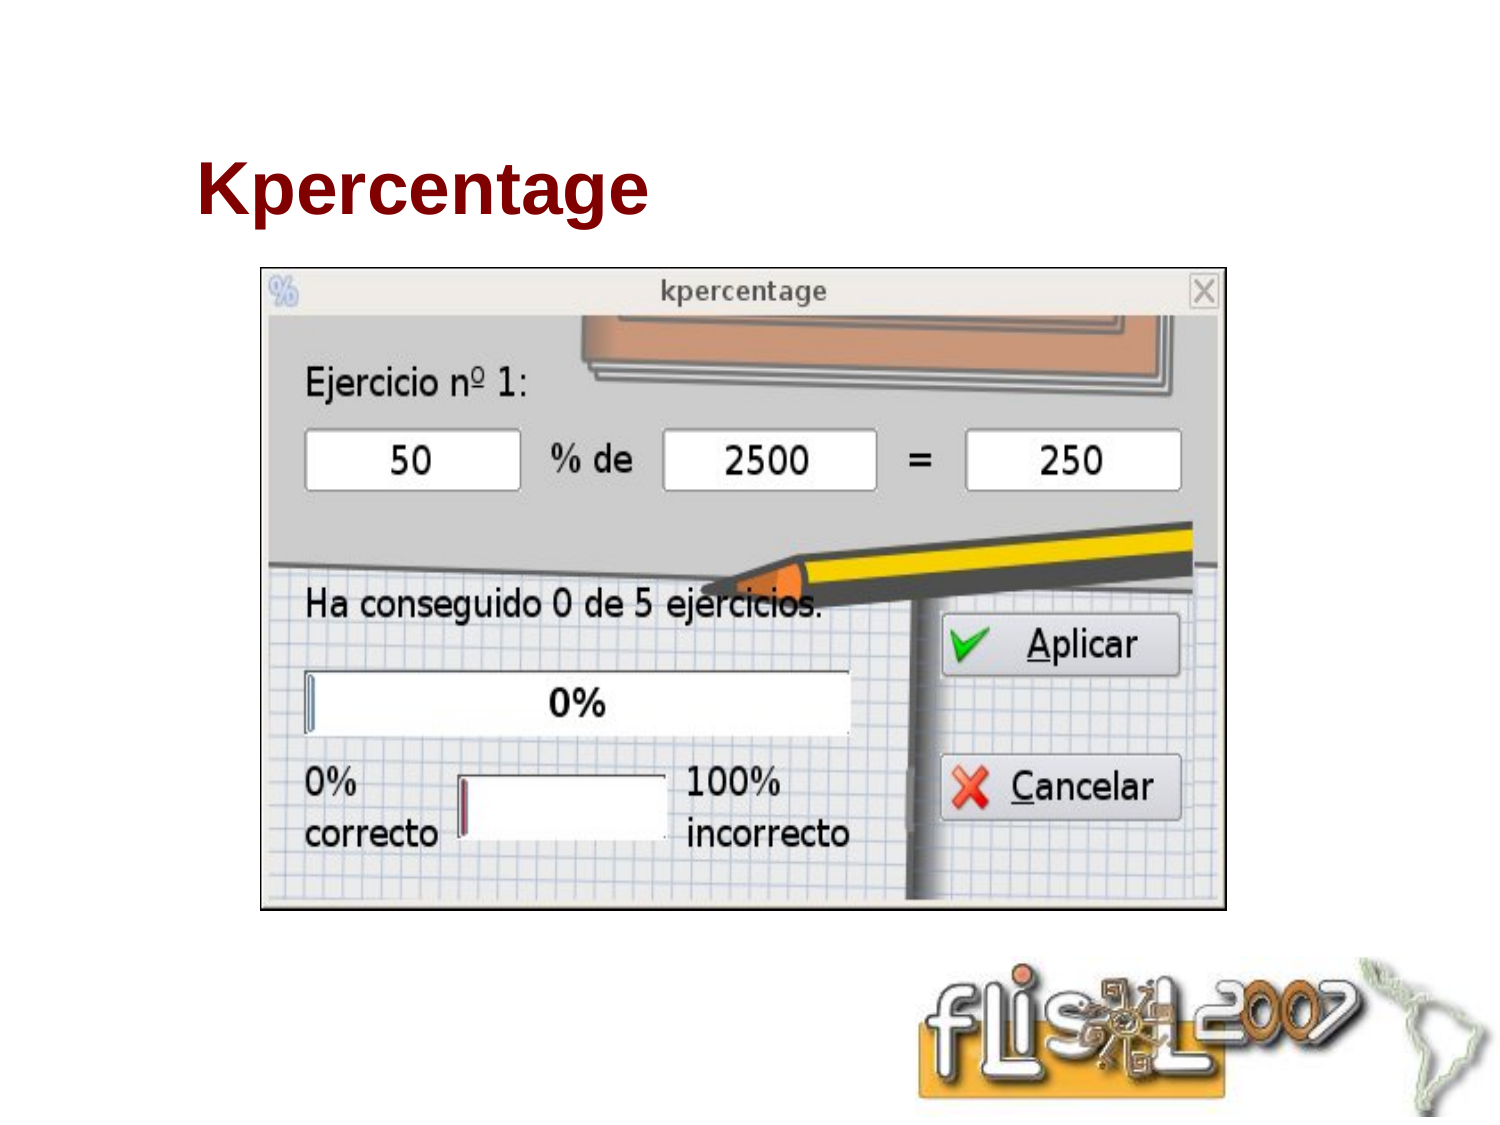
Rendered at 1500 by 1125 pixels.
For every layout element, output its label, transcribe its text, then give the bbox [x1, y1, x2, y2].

picture [260, 267, 1227, 911]
picture [915, 956, 1500, 1117]
text_box Kpercentage [196, 149, 651, 232]
